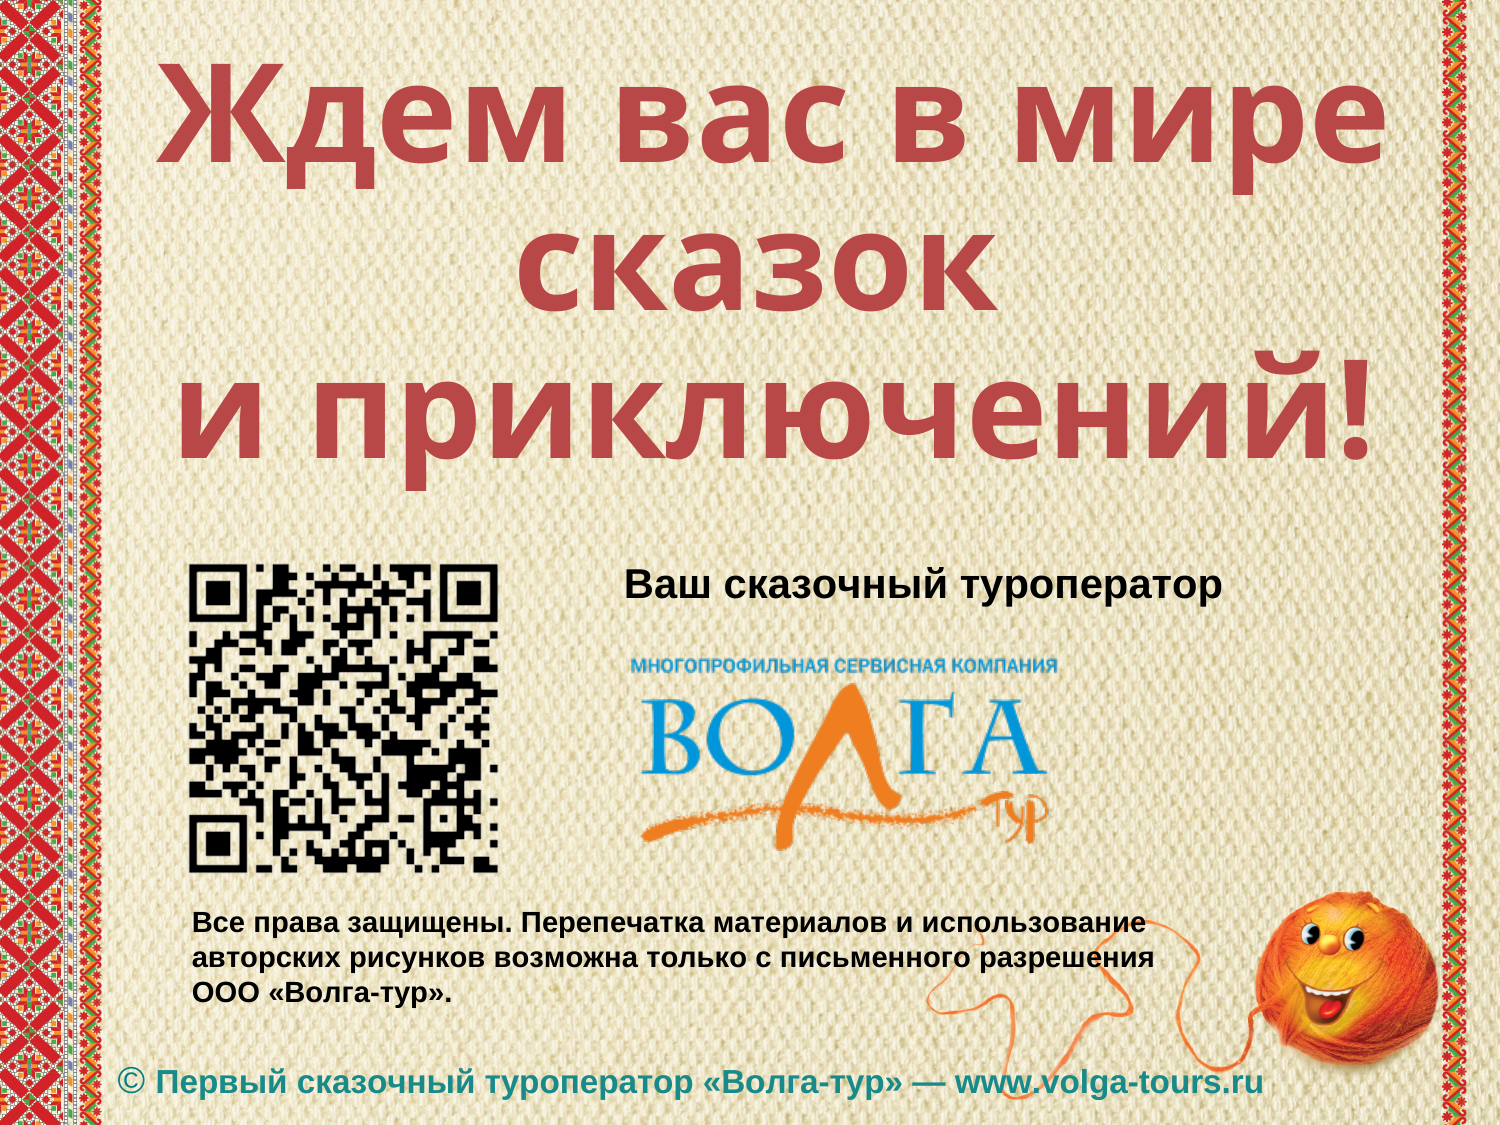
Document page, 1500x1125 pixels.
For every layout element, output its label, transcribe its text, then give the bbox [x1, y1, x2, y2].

text_box Ждем вас в мире сказок и приключений! [65, 35, 1483, 726]
picture [0, 0, 1500, 1125]
text_box © Первый сказочный туроператор «Волга-тур» — www.volga-tours.ru [117, 1057, 1276, 1103]
text_box Все права защищены. Перепечатка материалов и использование авторских рисунков возможна только с письменного разрешения ООО «Волга-тур». [177, 895, 1270, 1016]
